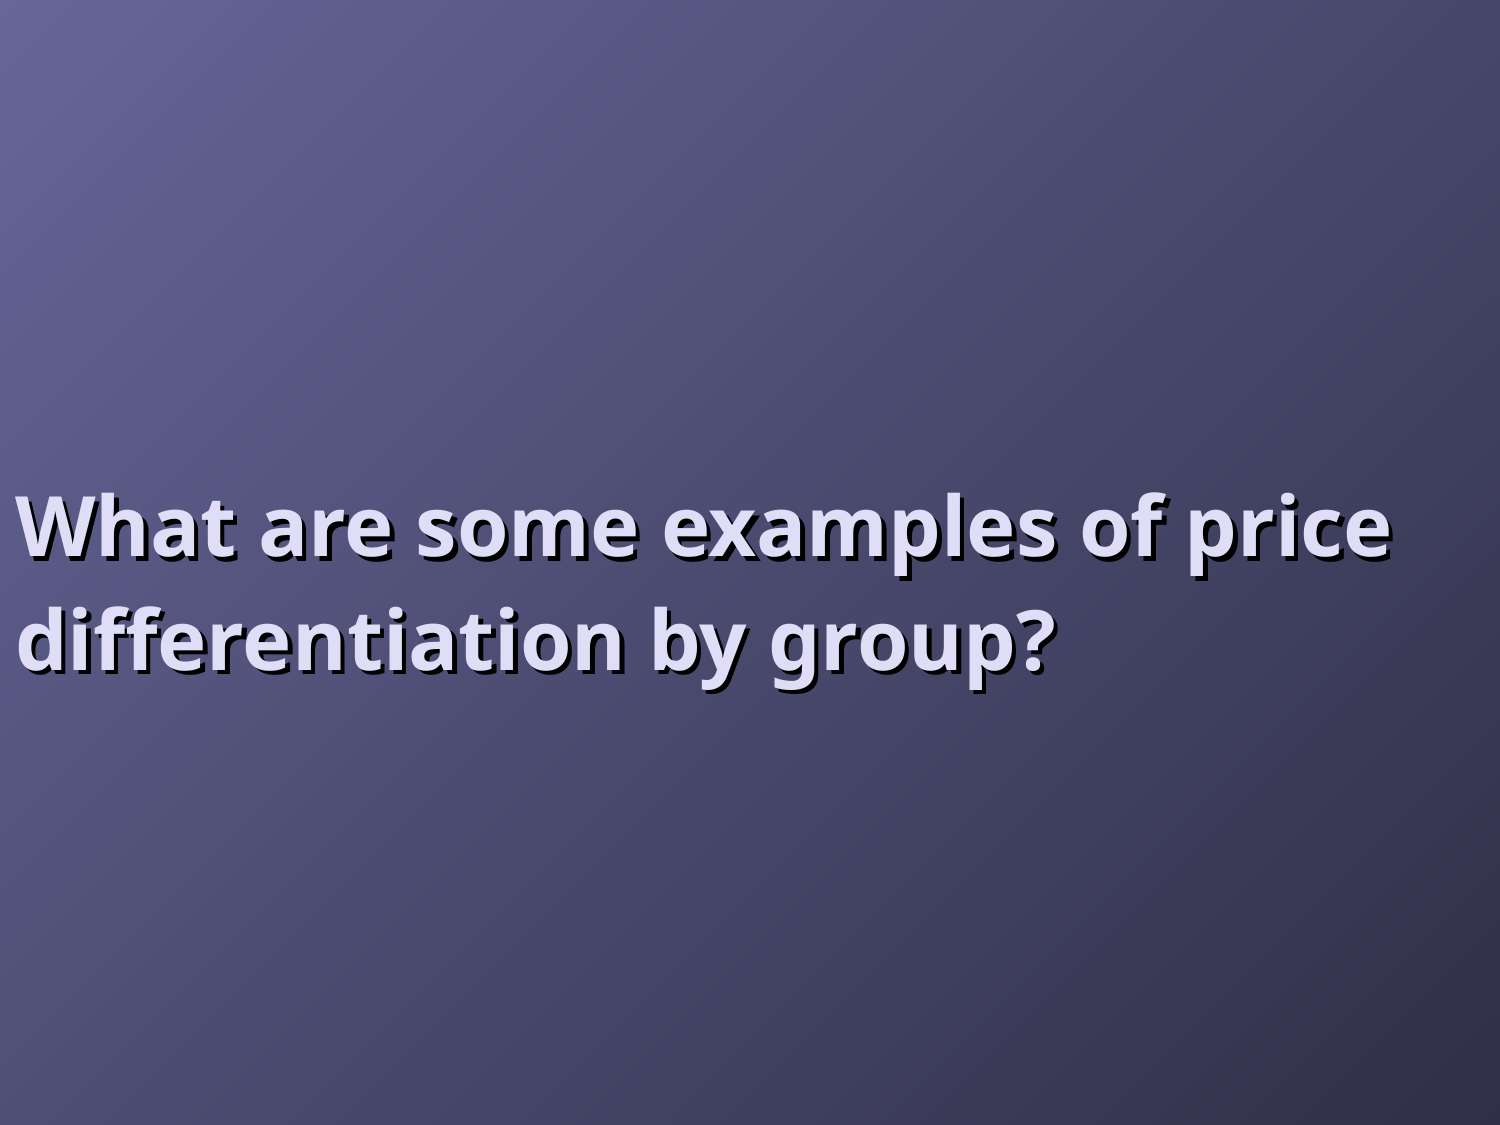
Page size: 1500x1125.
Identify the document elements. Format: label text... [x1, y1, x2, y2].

title What are some examples of price differentiation by group? [0, 473, 1500, 689]
